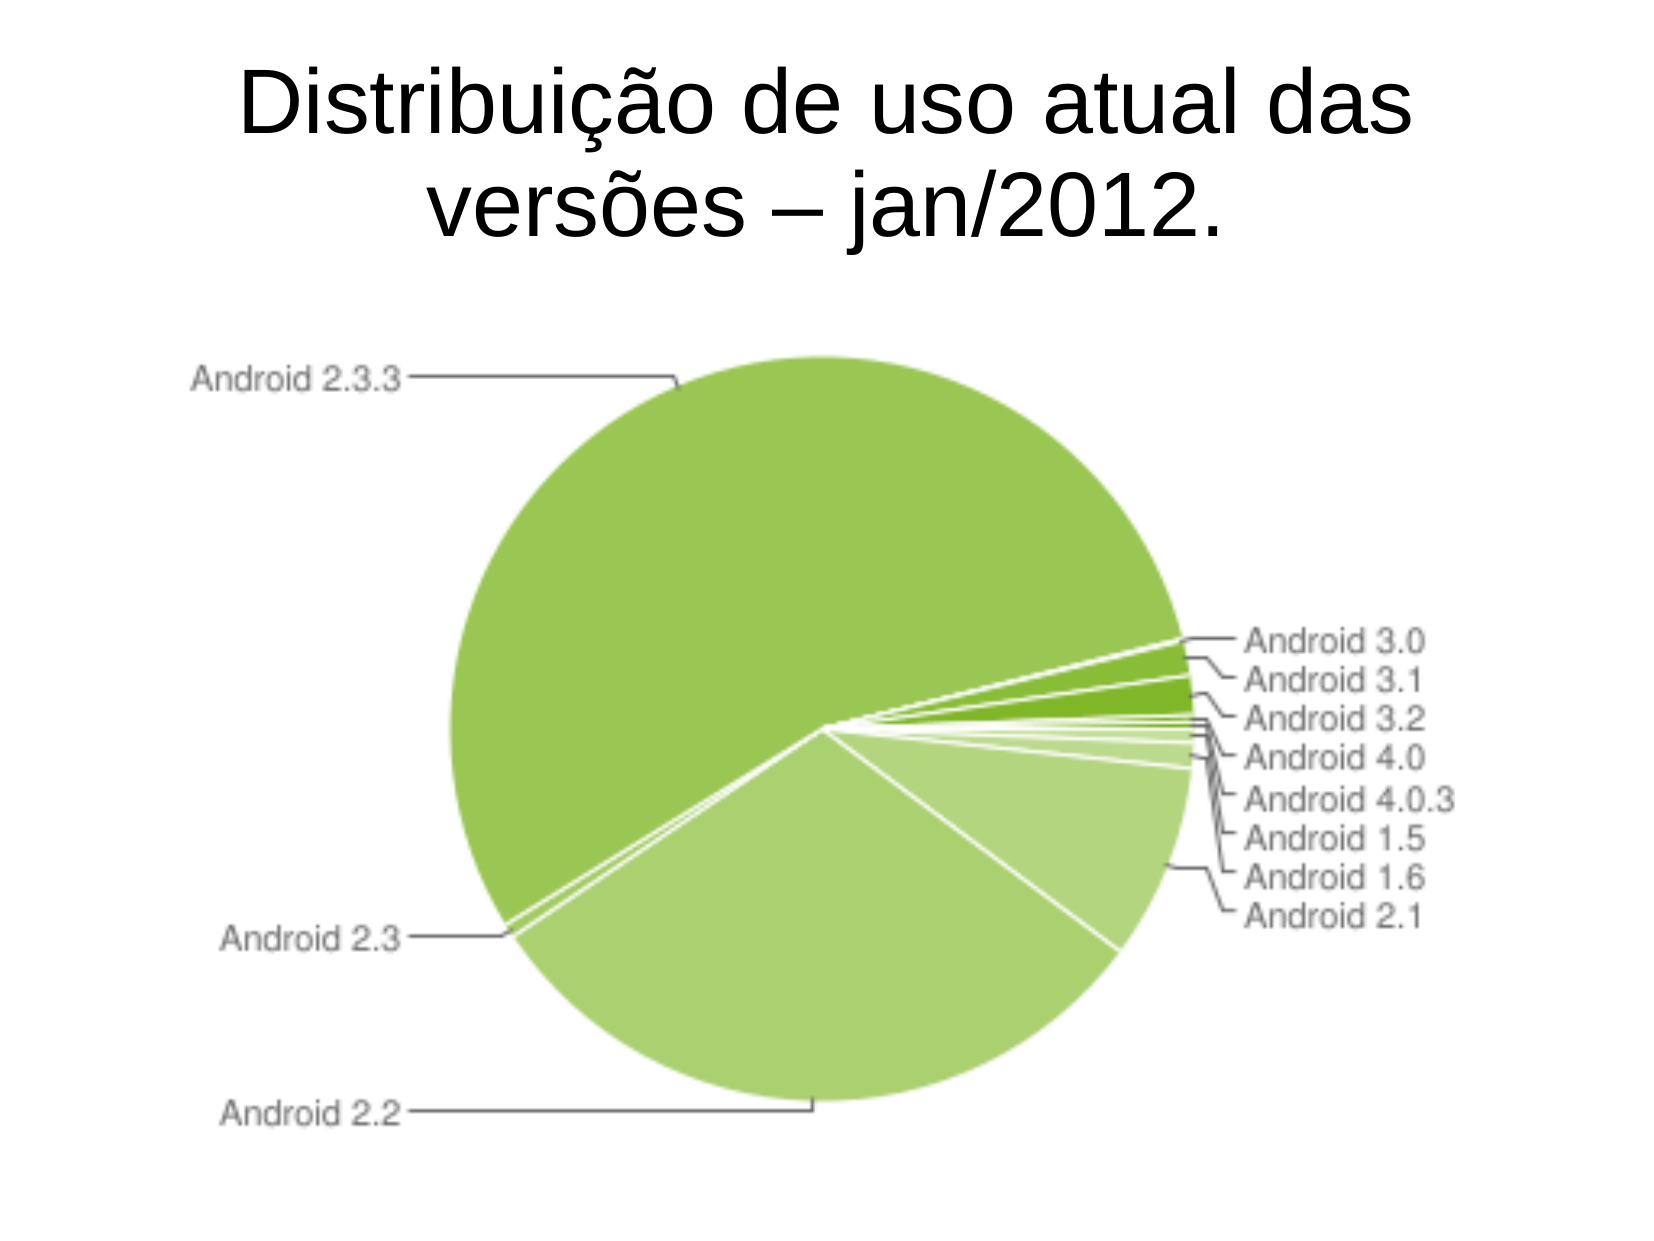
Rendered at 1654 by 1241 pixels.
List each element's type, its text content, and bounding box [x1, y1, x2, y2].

title Distribuição de uso atual das versões – jan/2012. [82, 49, 1571, 257]
picture [78, 324, 1565, 1133]
